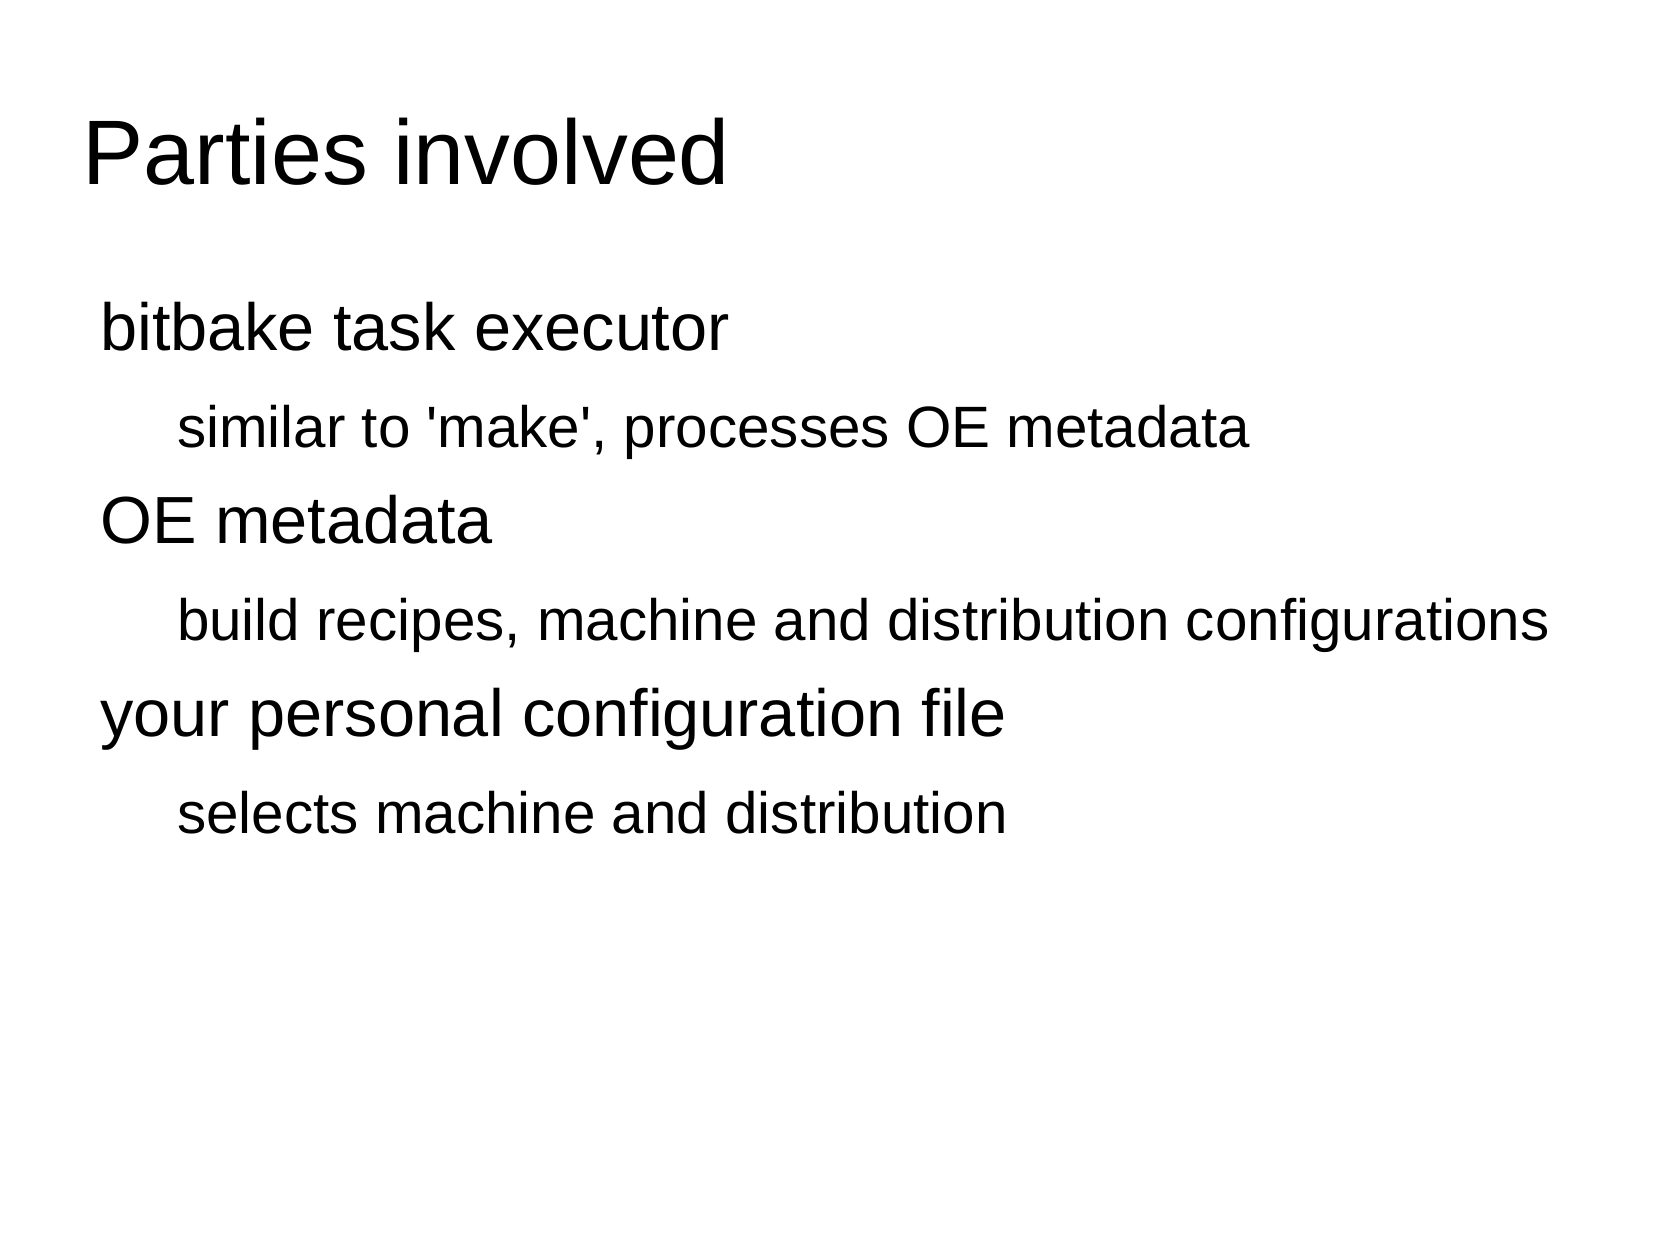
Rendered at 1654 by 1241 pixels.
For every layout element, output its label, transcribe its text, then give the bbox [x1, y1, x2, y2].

title Parties involved [82, 56, 1571, 250]
list bitbake task executor similar to 'make', processes OE metadata OE metadata build recipes, machine and distribution configurations your personal configuration file selects machine and distribution [82, 290, 1571, 1094]
